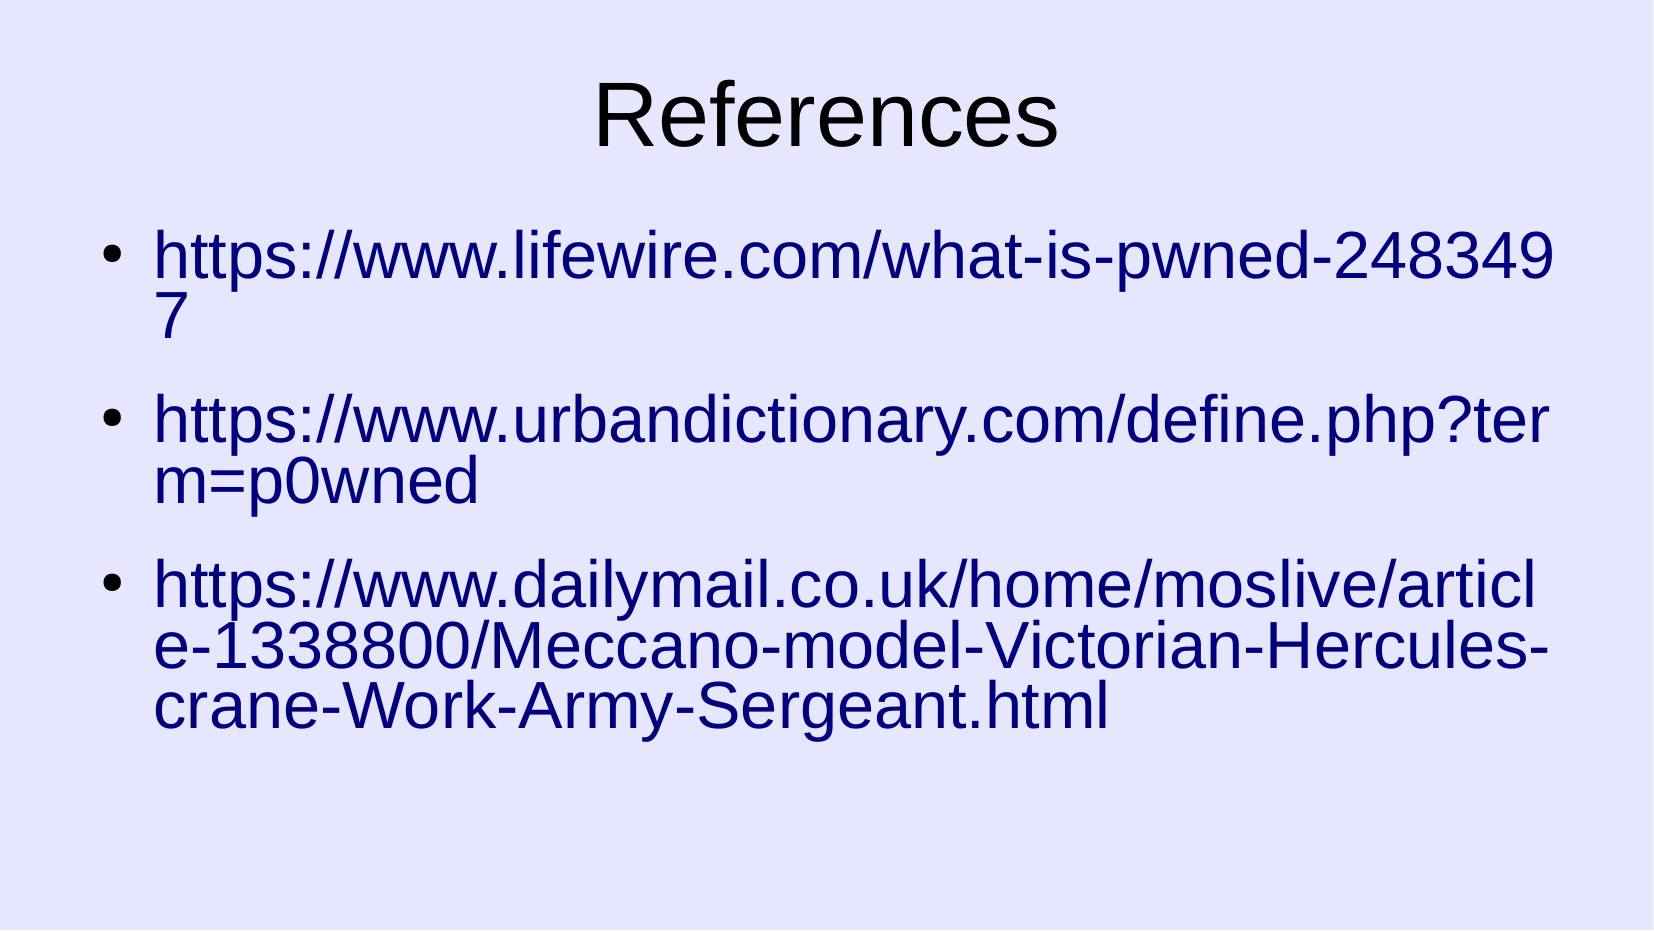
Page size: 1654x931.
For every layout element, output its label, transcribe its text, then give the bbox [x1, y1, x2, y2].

title References [82, 37, 1571, 193]
text_box [82, 217, 1571, 758]
